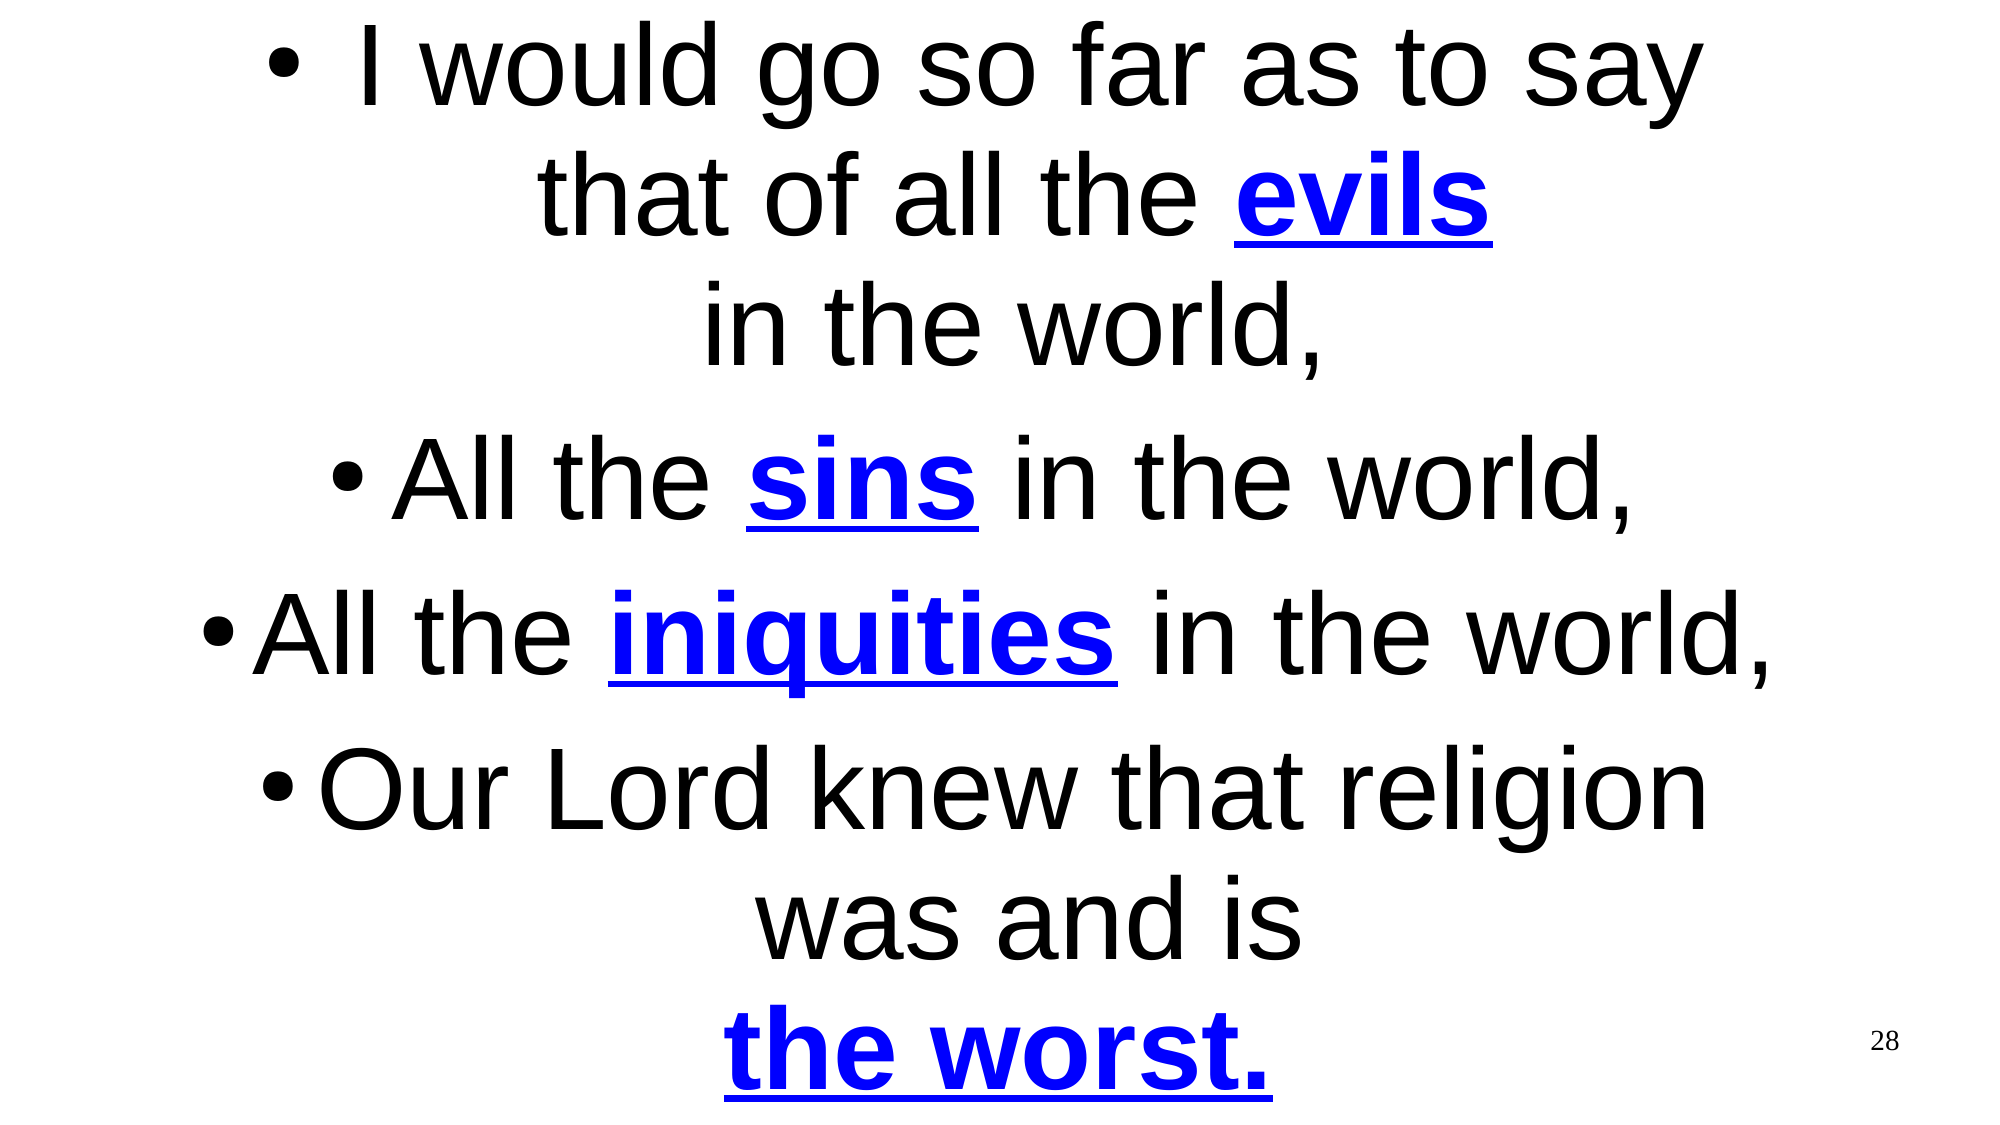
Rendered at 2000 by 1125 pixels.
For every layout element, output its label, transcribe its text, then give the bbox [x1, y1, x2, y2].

list I would go so far as to say that of all the evils in the world, All the sins in the world, All the iniquities in the world, Our Lord knew that religion was and is the worst. [0, 0, 1996, 1123]
